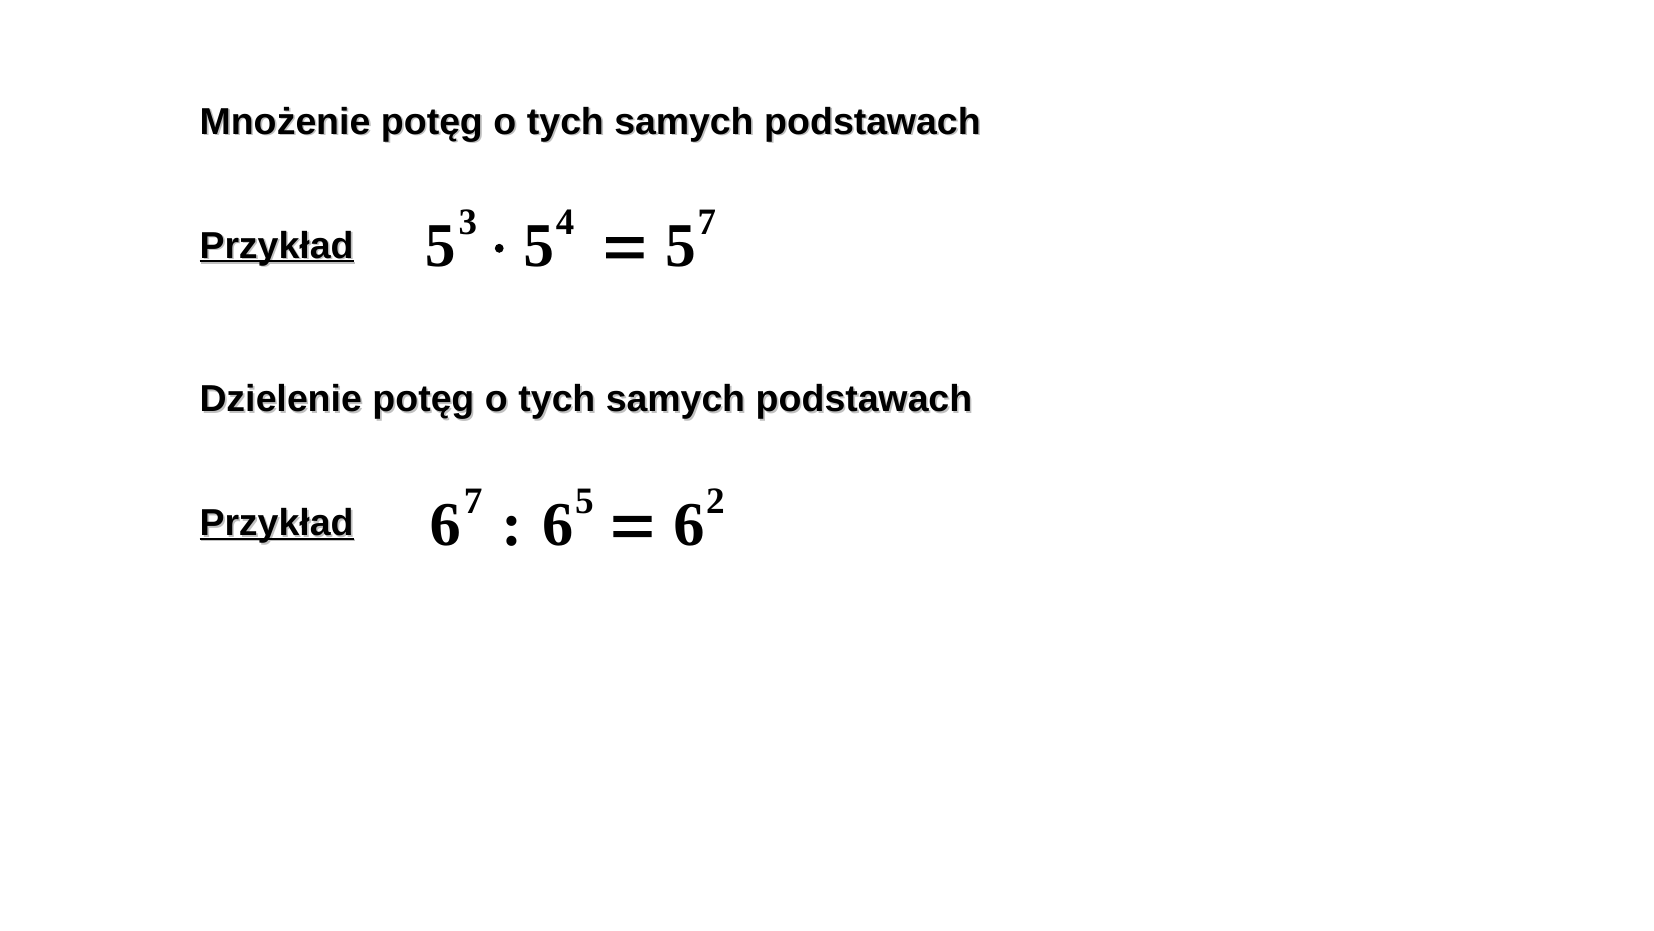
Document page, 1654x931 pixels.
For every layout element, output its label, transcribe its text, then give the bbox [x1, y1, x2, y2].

text_box Dzielenie potęg o tych samych podstawach [184, 370, 1012, 431]
text_box Przykład [184, 494, 410, 555]
text_box Przykład [184, 216, 410, 277]
chart [418, 202, 723, 280]
chart [423, 480, 732, 559]
text_box Mnożenie potęg o tych samych podstawach [184, 92, 1012, 153]
